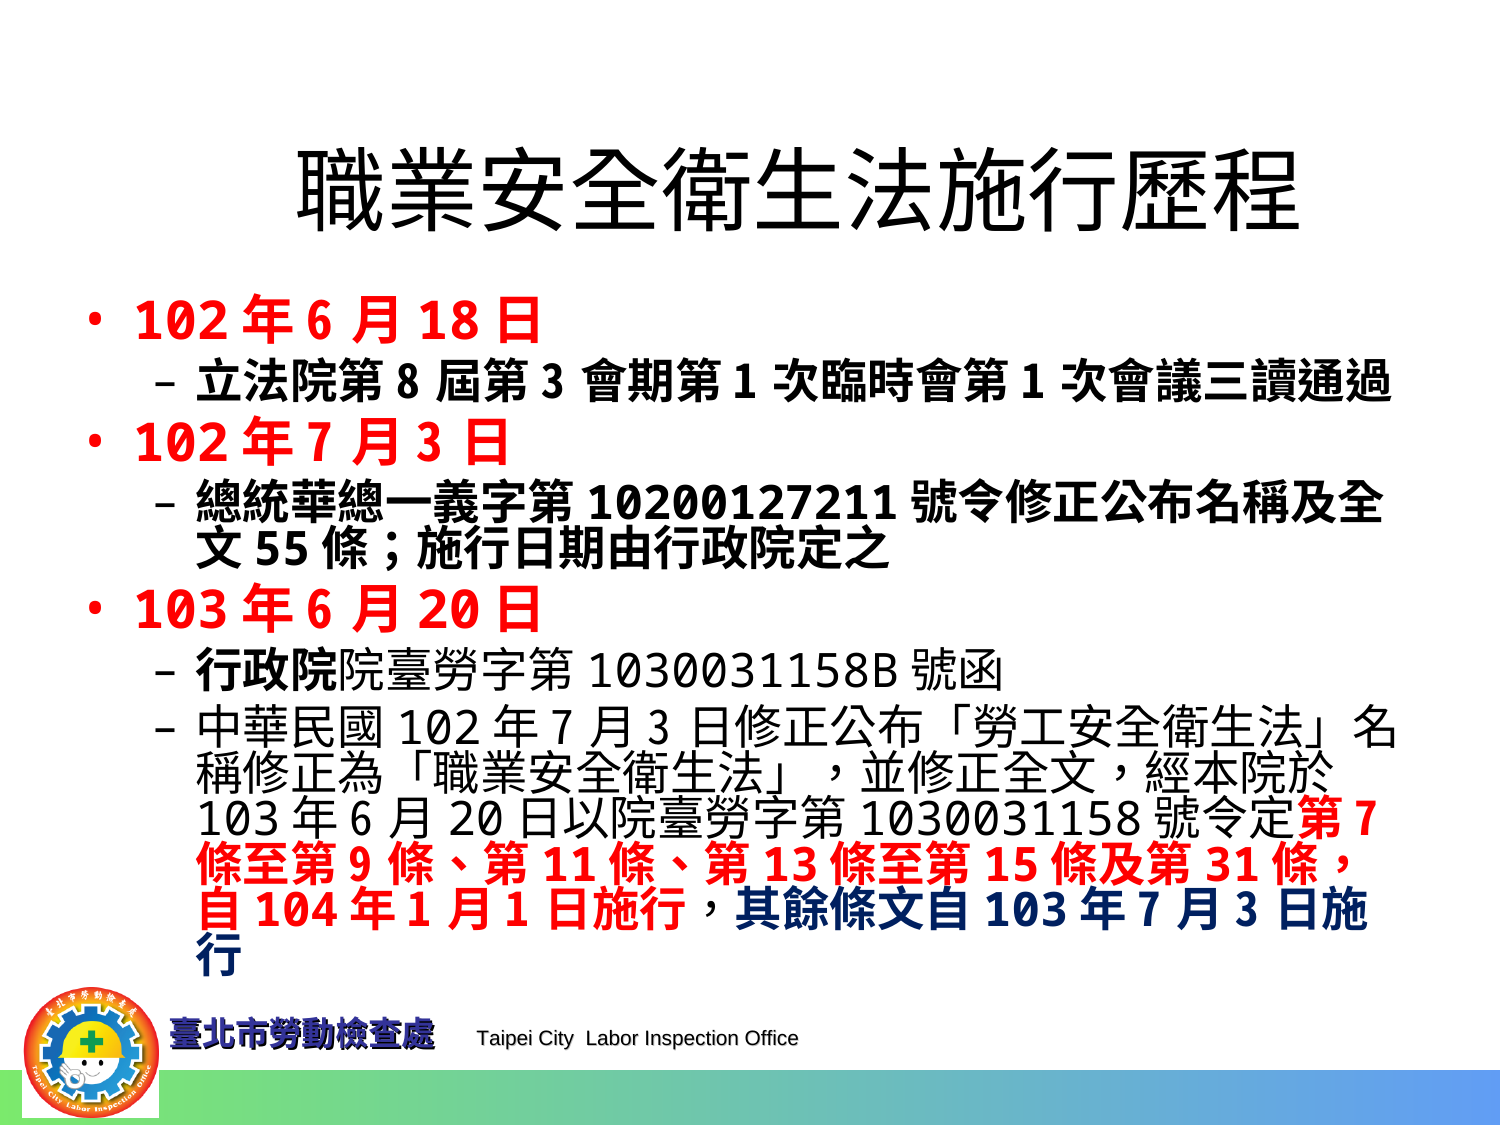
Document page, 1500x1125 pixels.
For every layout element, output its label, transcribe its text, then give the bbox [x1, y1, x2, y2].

picture [22, 987, 159, 1118]
list 102年6月18日 立法院第8屆第3會期第1次臨時會第1次會議三讀通過 102年7月3日 總統華總一義字第10200127211號令修正公布名稱及全文55條；施行日期由行政院定之 103年6月20日 行政院院臺勞字第1030031158B號函 中華民國102年7月3日修正公布「勞工安全衛生法」名稱修正為「職業安全衛生法」，並修正全文，經本院於103年6月20日以院臺勞字第1030031158號令定第7條至第9條、第11條、第13條至第15條及第31條，自104年1月1日施行，其餘條文自103年7月3日施行 [64, 290, 1415, 1034]
title 職業安全衛生法施行歷程 [123, 125, 1474, 313]
